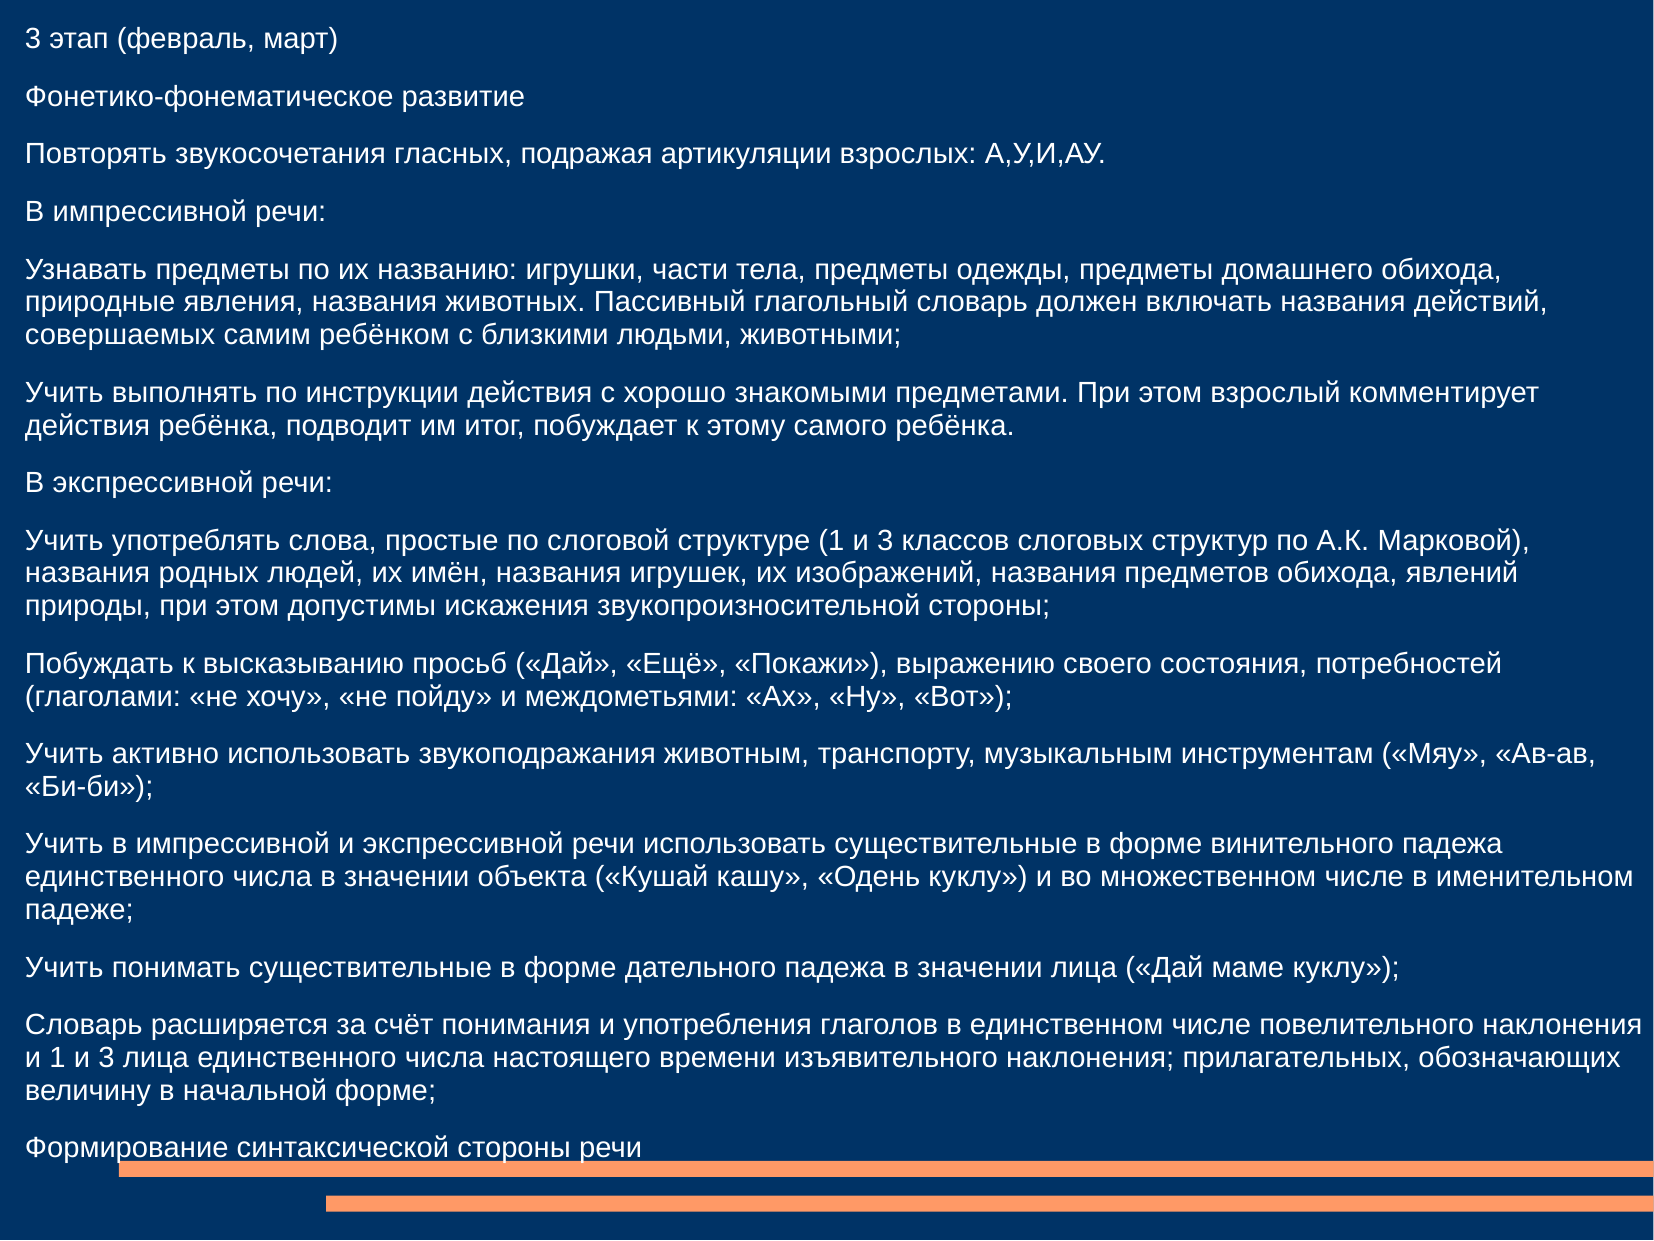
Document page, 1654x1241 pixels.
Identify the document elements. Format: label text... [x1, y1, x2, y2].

text_box 3 этап (февраль, март) Фонетико-фонематическое развитие Повторять звукосочетания гласных, подражая артикуляции взрослых: А,У,И,АУ. В импрессивной речи: Узнавать предметы по их названию: игрушки, части тела, предметы одежды, предметы домашнего обихода, природные явления, названия животных. Пассивный глагольный словарь должен включать названия действий, совершаемых самим ребёнком с близкими людьми, животными; Учить выполнять по инструкции действия с хорошо знакомыми предметами. При этом взрослый комментирует действия ребёнка, подводит им итог, побуждает к этому самого ребёнка. В экспрессивной речи: Учить употреблять слова, простые по слоговой структуре (1 и 3 классов слоговых структур по А.К. Марковой), названия родных людей, их имён, названия игрушек, их изображений, названия предметов обихода, явлений природы, при этом допустимы искажения звукопроизносительной стороны; Побуждать к высказыванию просьб («Дай», «Ещё», «Покажи»), выражению своего состояния, потребностей (глаголами: «не хочу», «не пойду» и междометьями: «Ах», «Ну», «Вот»); Учить активно использовать звукоподражания животным, транспорту, музыкальным инструментам («Мяу», «Ав-ав, «Би-би»); Учить в импрессивной и экспрессивной речи использовать существительные в форме винительного падежа единственного числа в значении объекта («Кушай кашу», «Одень куклу») и во множественном числе в именительном падеже; Учить понимать существительные в форме дательного падежа в значении лица («Дай маме куклу»); Словарь расширяется за счёт понимания и употребления глаголов в единственном числе повелительного наклонения и 1 и 3 лица единственного числа настоящего времени изъявительного наклонения; прилагательных, обозначающих величину в начальной форме; Формирование синтаксической стороны речи [10, 14, 1654, 1230]
